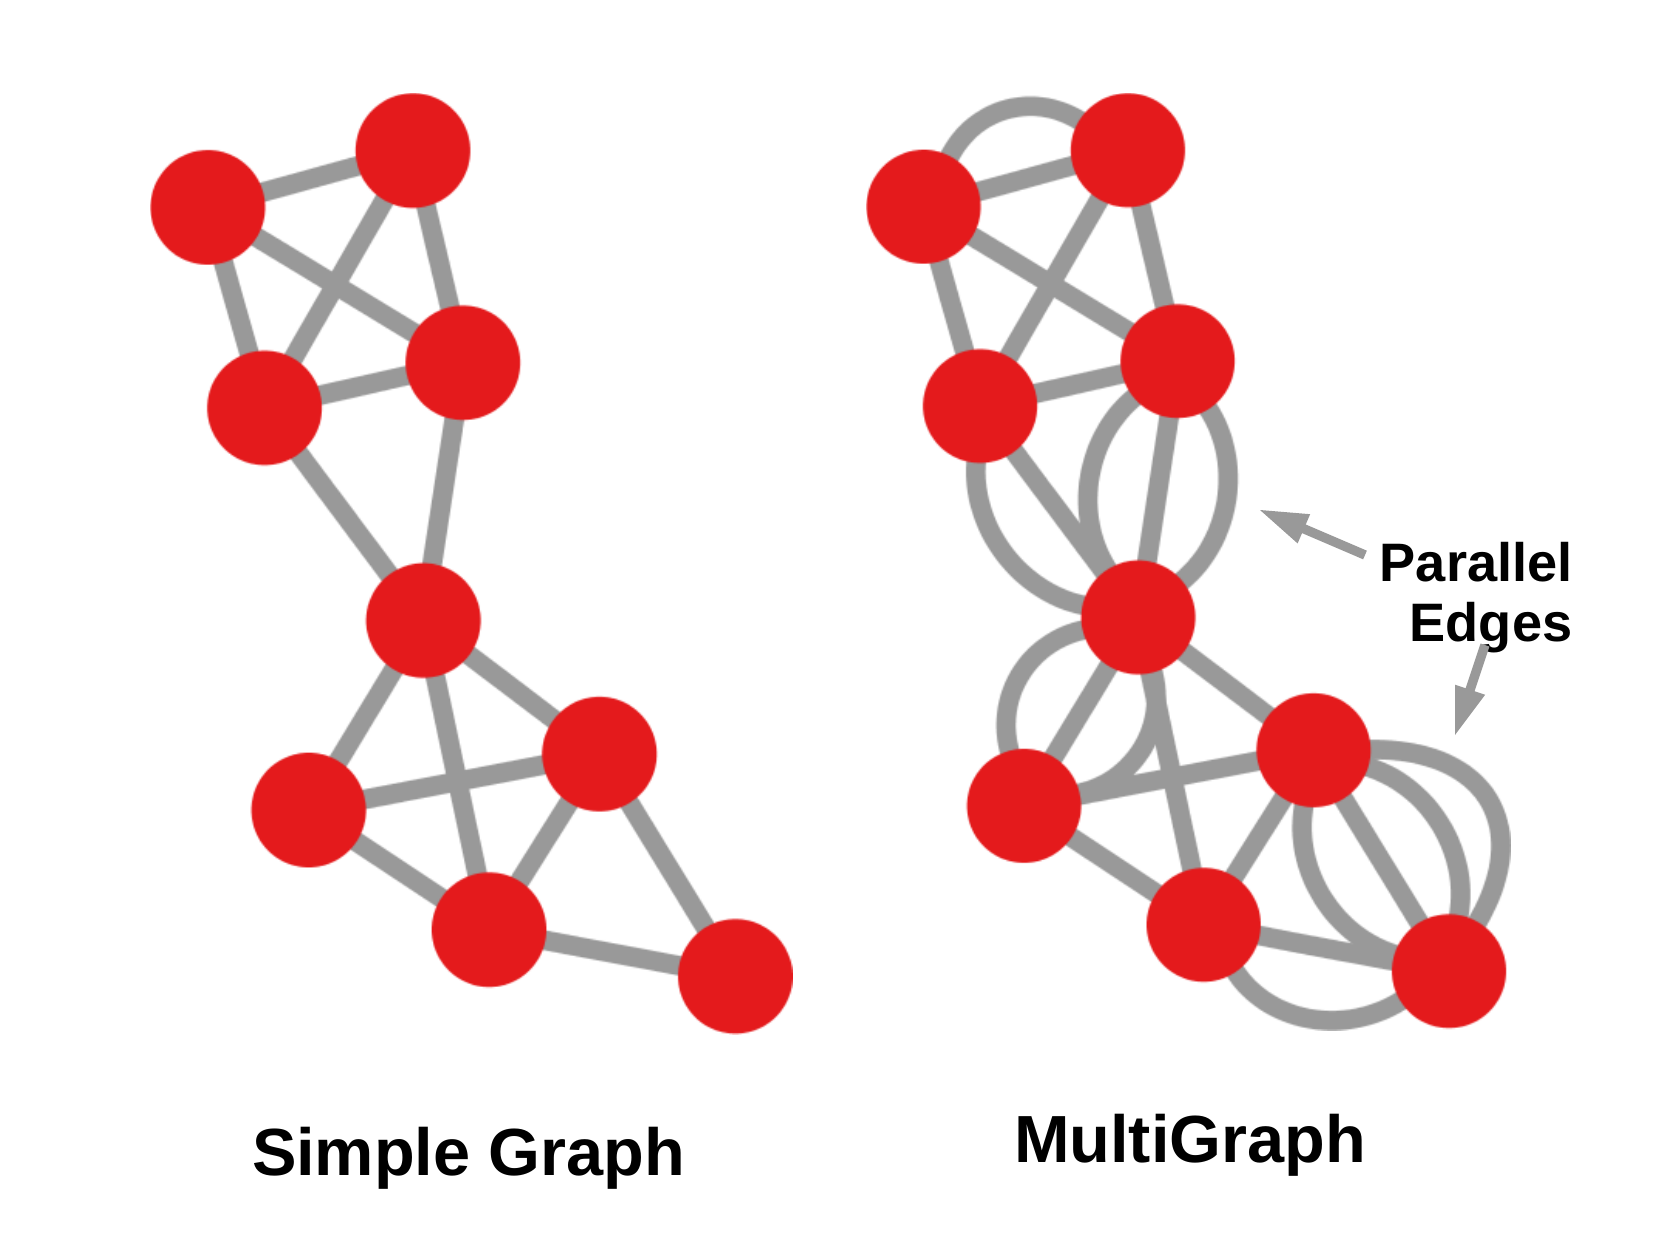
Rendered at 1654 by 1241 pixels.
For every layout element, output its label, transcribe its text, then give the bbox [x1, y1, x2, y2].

picture [150, 93, 793, 1036]
text_box Simple Graph [237, 1107, 701, 1186]
picture [866, 93, 1511, 1185]
text_box Parallel Edges [1365, 525, 1588, 642]
